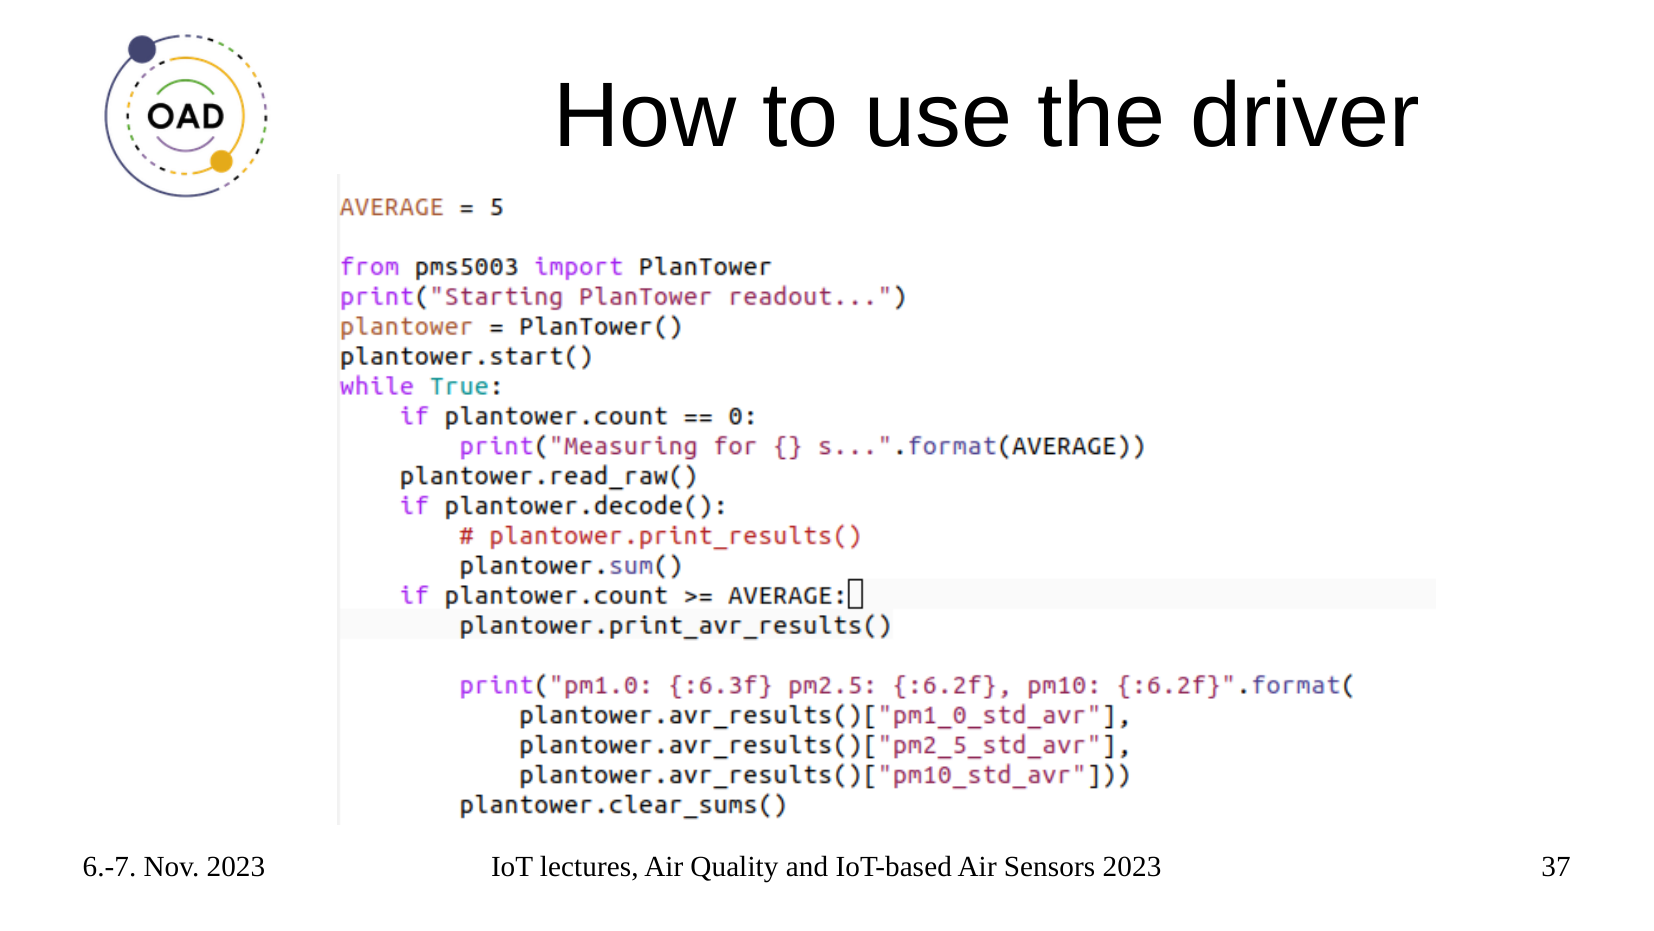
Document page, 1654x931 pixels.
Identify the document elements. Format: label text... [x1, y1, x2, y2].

picture [337, 174, 1436, 826]
picture [64, 20, 302, 218]
title How to use the driver [403, 37, 1571, 193]
